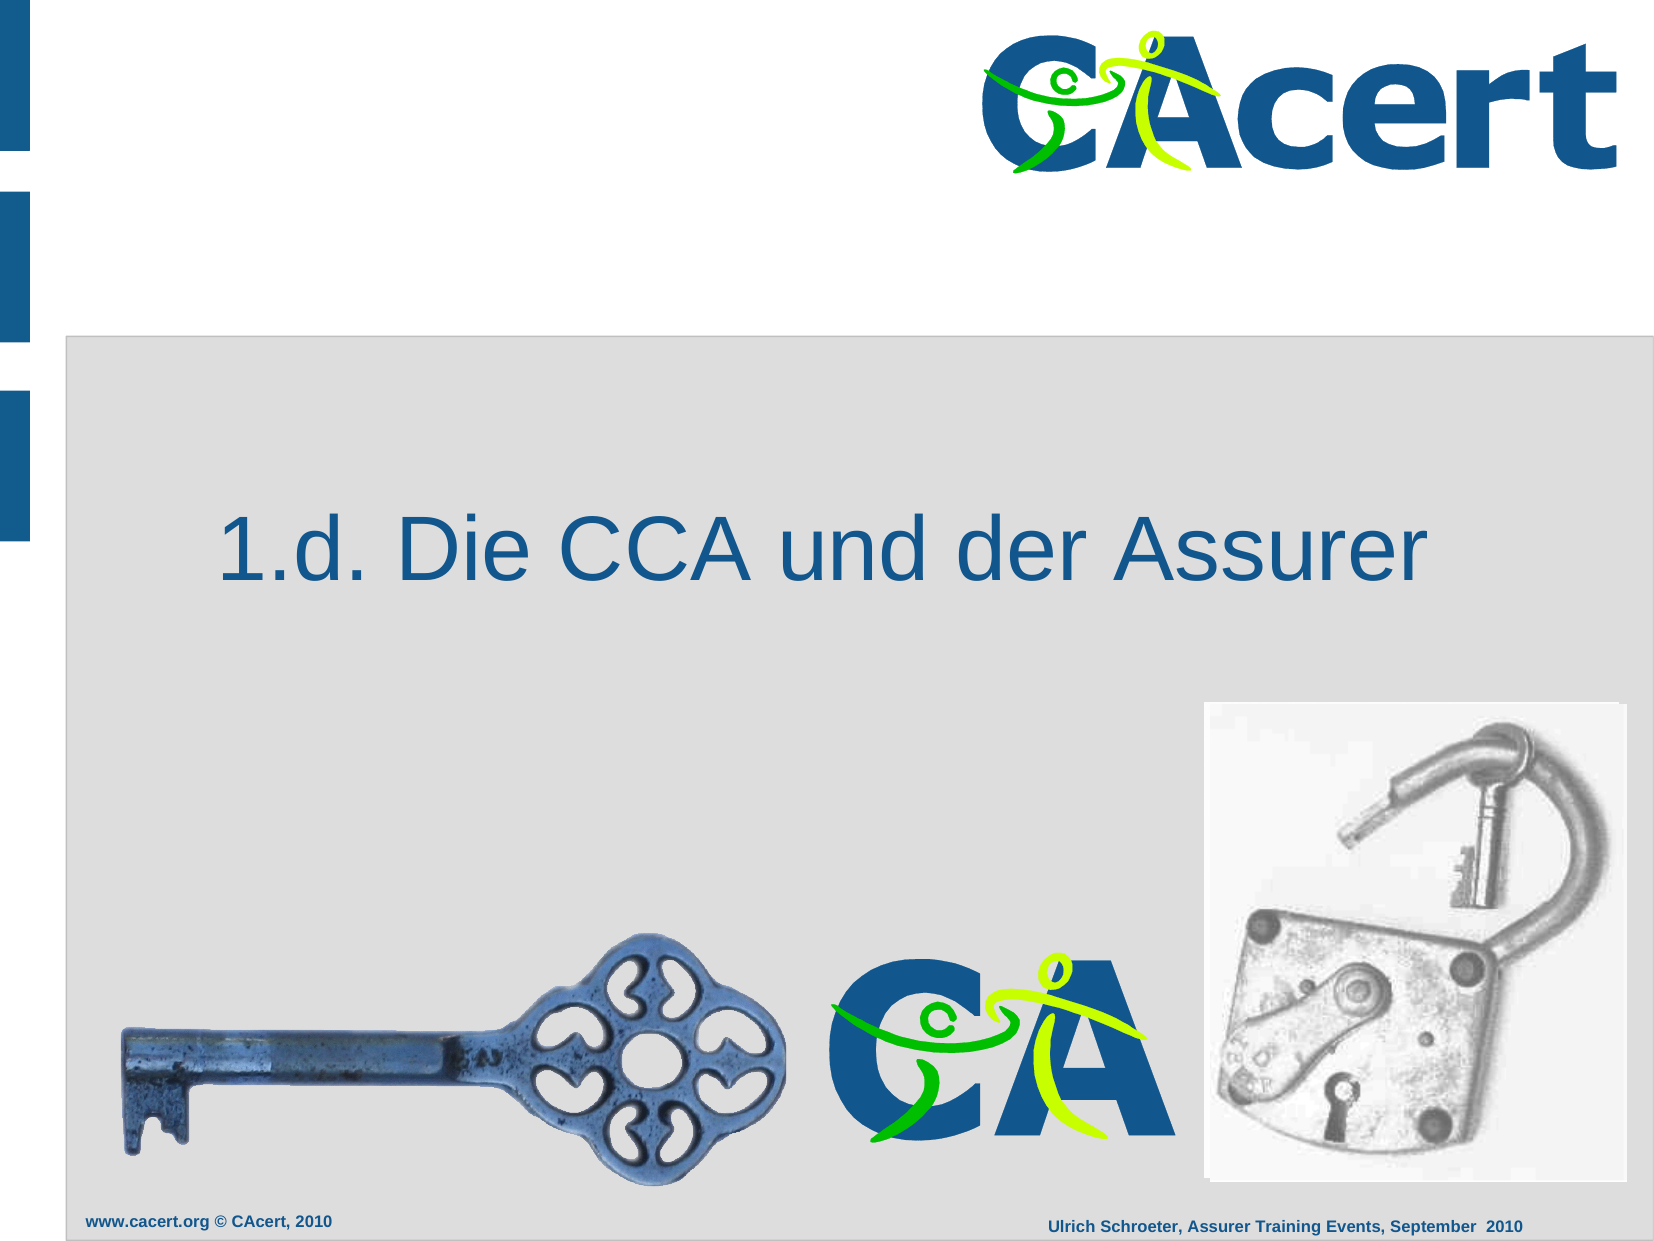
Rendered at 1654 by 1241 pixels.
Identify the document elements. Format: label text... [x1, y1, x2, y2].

title 1.d. Die CCA und der Assurer [118, 442, 1530, 601]
picture [1204, 702, 1627, 1182]
picture [106, 915, 800, 1203]
picture [826, 950, 1177, 1145]
